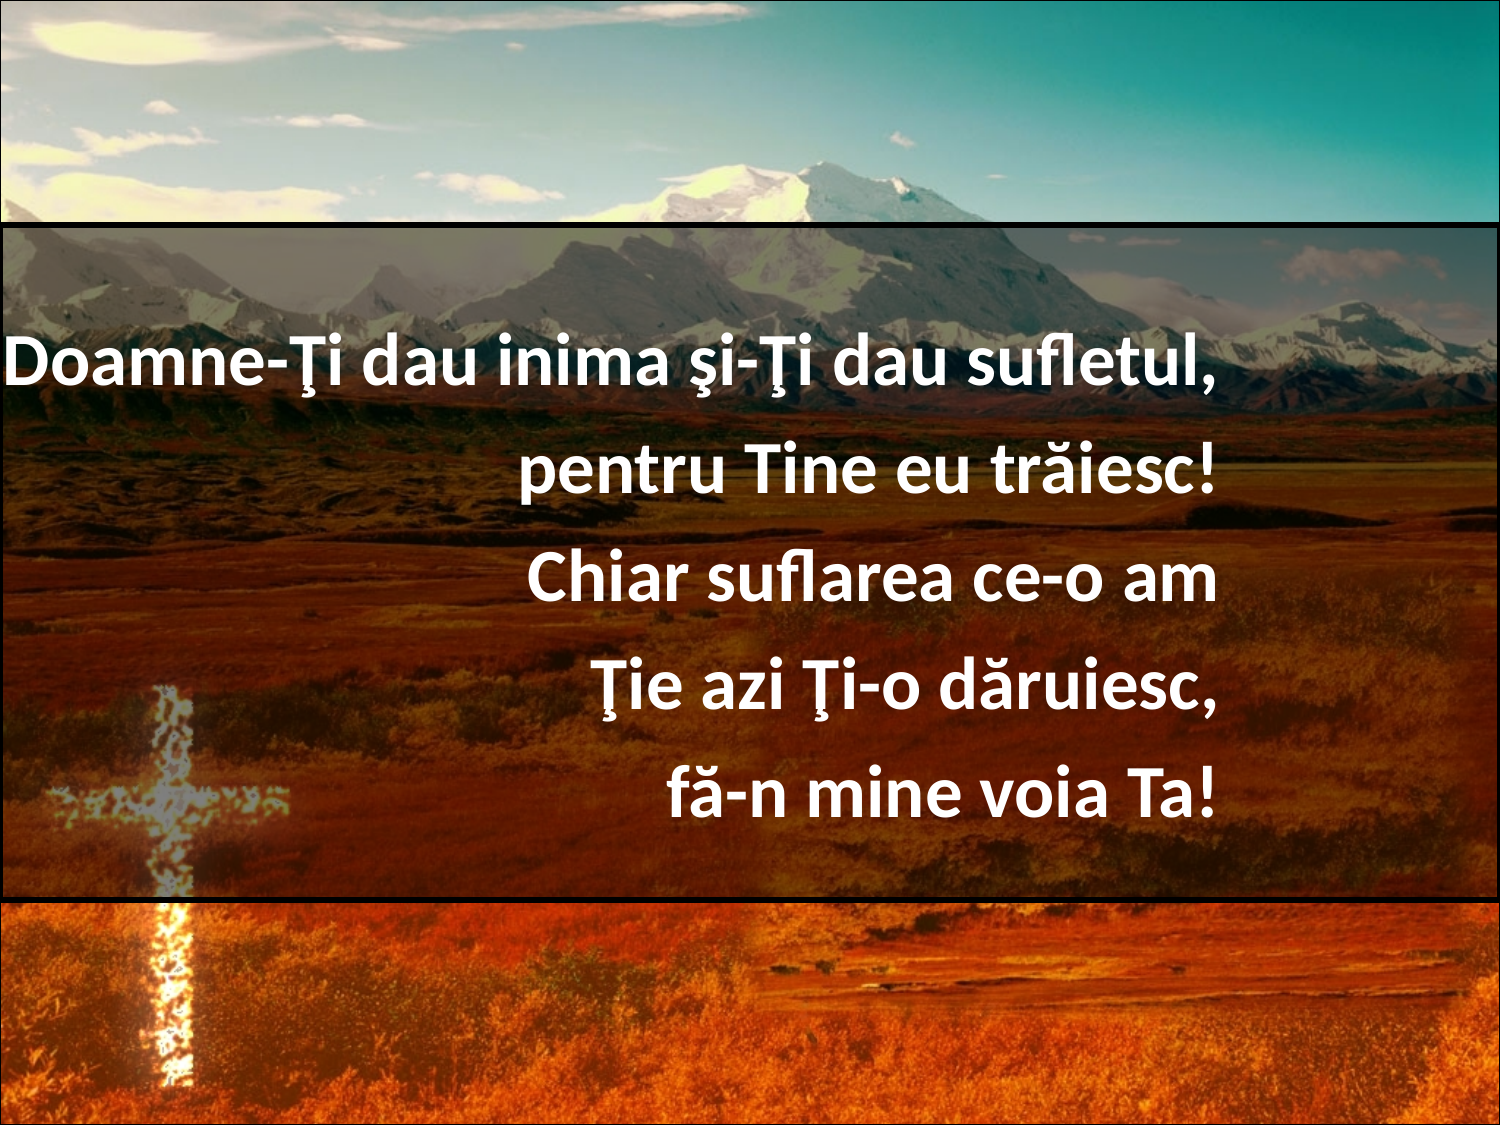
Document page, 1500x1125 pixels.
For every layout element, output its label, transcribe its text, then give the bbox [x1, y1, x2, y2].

picture [0, 0, 1500, 222]
text_box Doamne-Ţi dau inima şi-Ţi dau sufletul, pentru Tine eu trăiesc! Chiar suflarea ce-o am Ţie azi Ţi-o dăruiesc, fă-n mine voia Ta! [0, 224, 1500, 901]
picture [0, 903, 1500, 1125]
